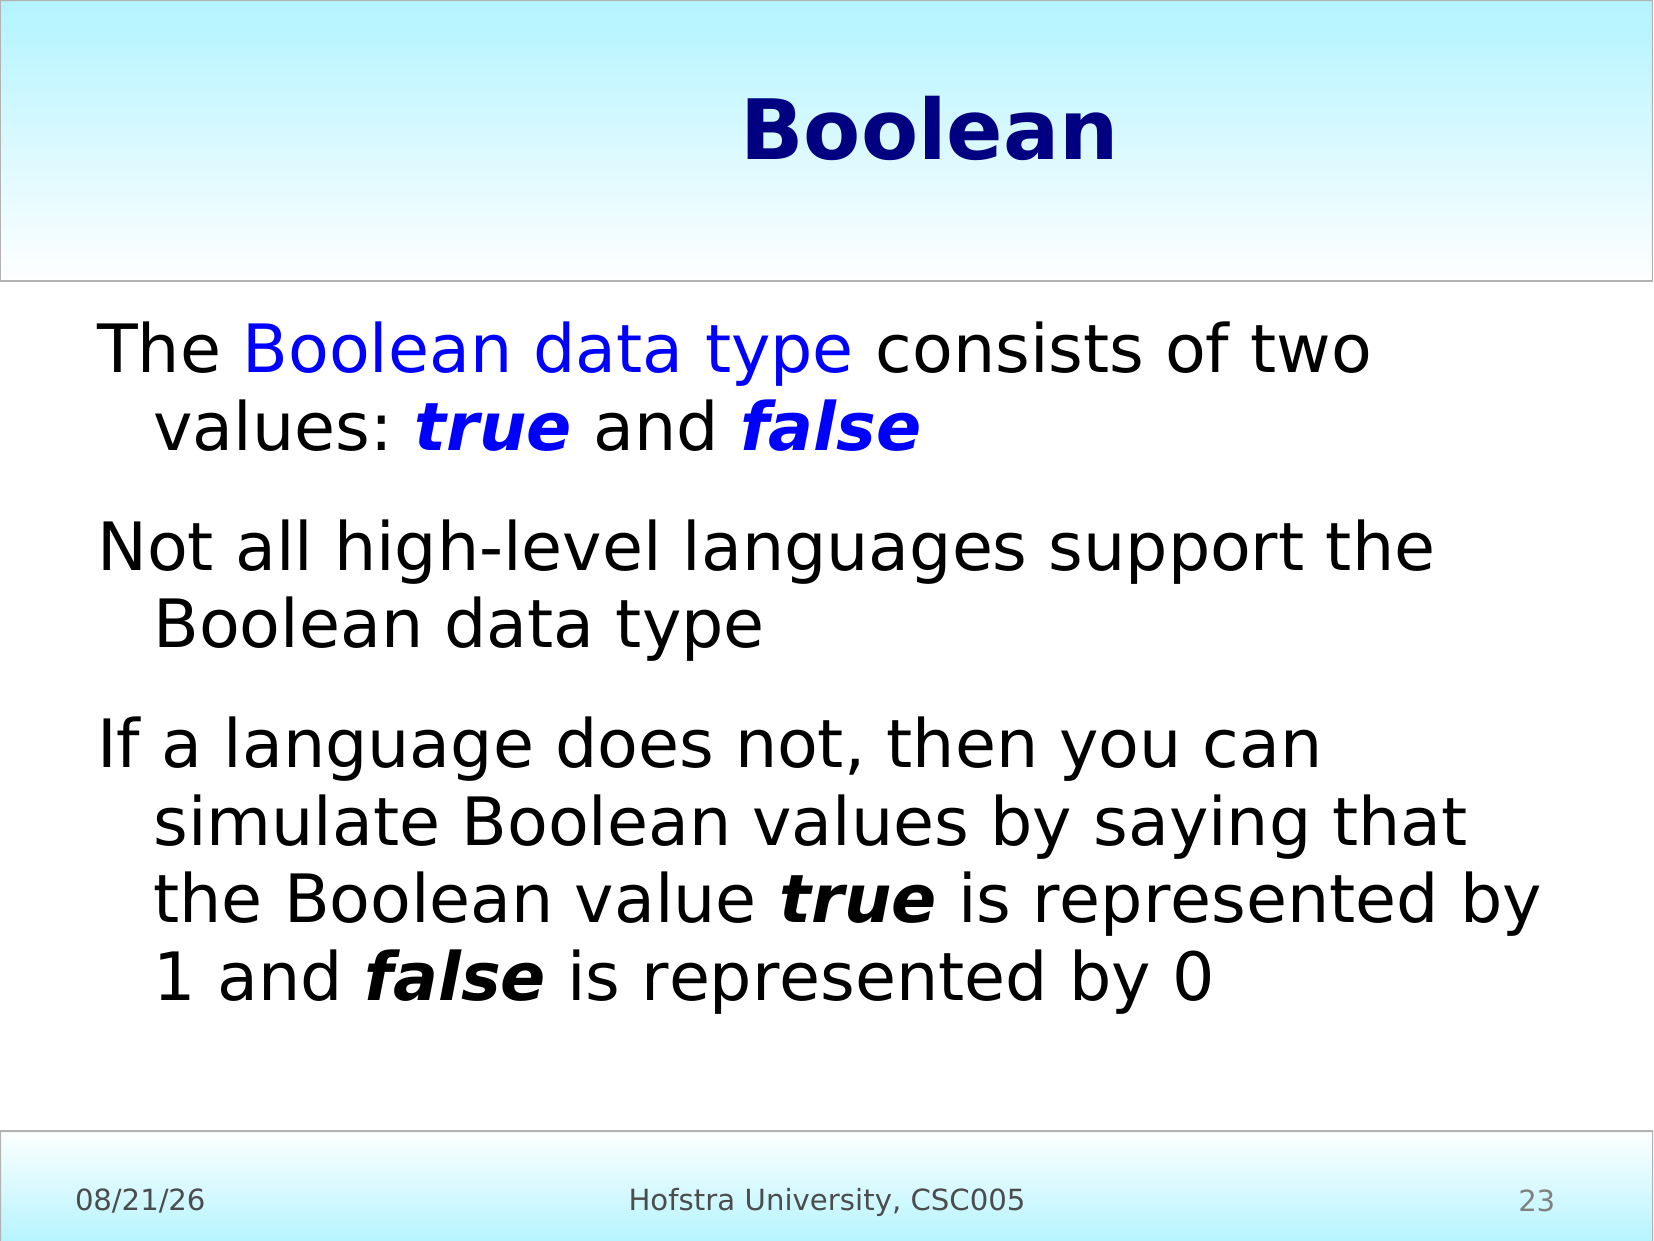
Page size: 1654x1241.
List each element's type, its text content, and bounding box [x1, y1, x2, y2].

title Boolean [247, 27, 1612, 235]
list The Boolean data type consists of two values: true and false Not all high-level languages support the Boolean data type If a language does not, then you can simulate Boolean values by saying that the Boolean value true is represented by 1 and false is represented by 0 [82, 303, 1571, 1206]
